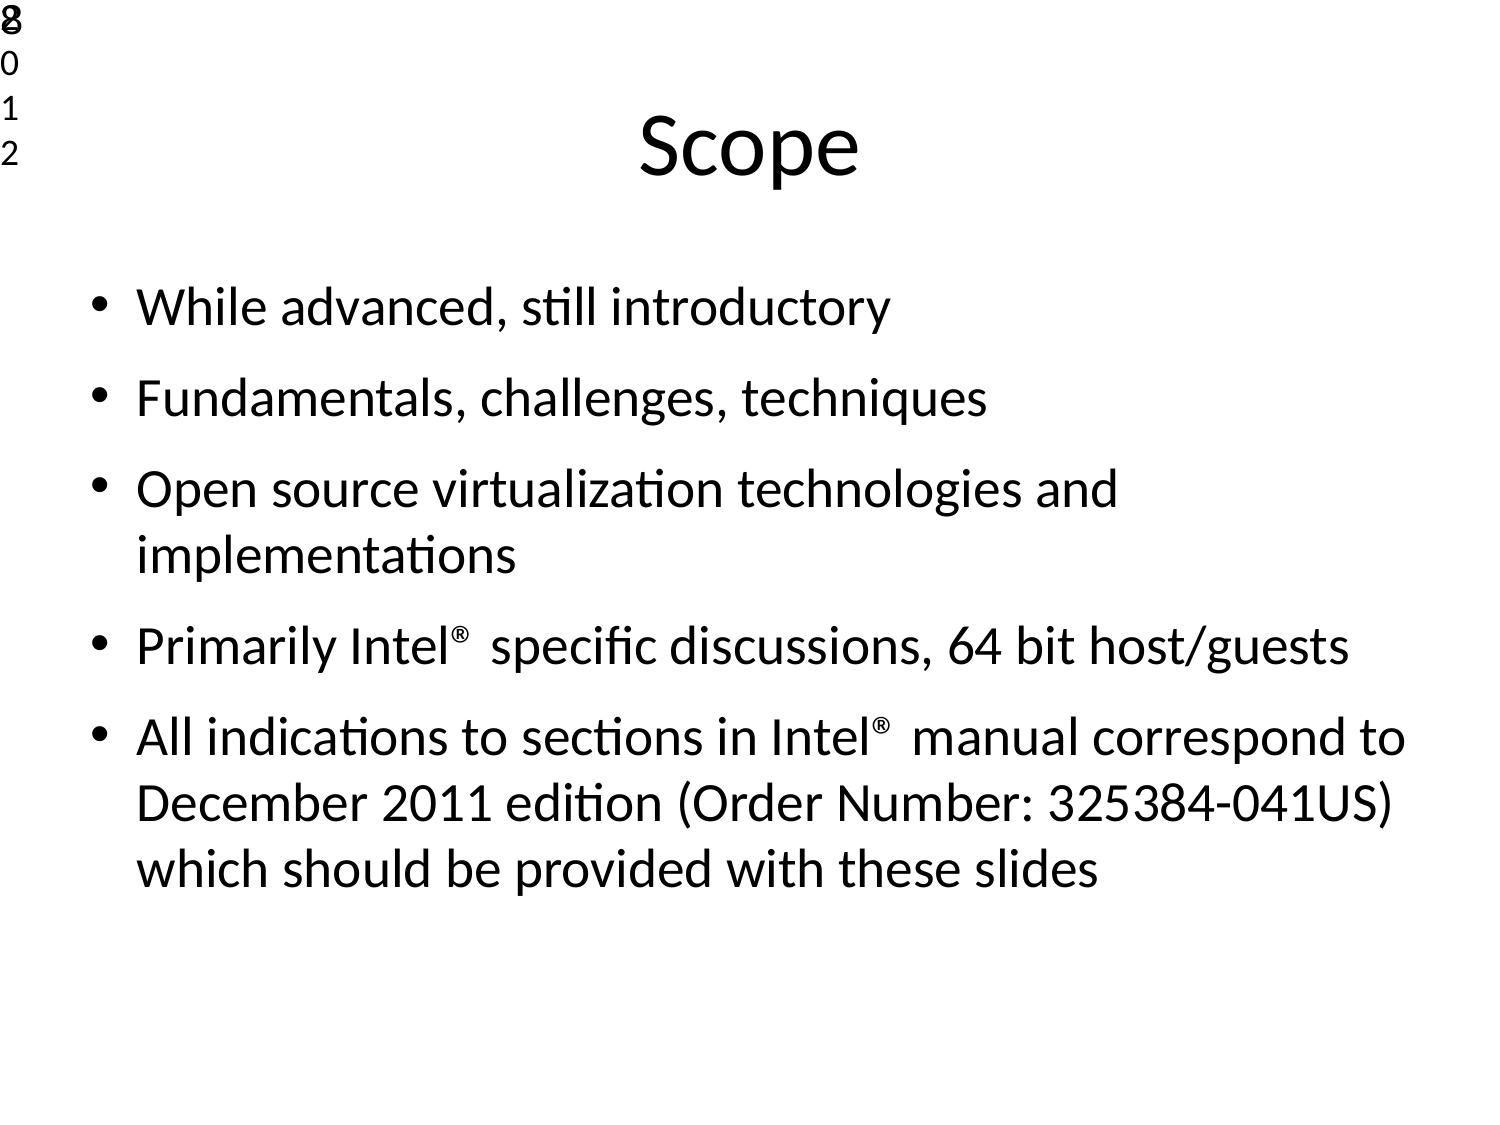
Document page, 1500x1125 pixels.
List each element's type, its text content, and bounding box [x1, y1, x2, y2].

title Scope [75, 45, 1425, 233]
list While advanced, still introductory Fundamentals, challenges, techniques Open source virtualization technologies and implementations Primarily Intel® specific discussions, 64 bit host/guests All indications to sections in Intel® manual correspond to December 2011 edition (Order Number: 325384-041US) which should be provided with these slides [75, 262, 1425, 1005]
